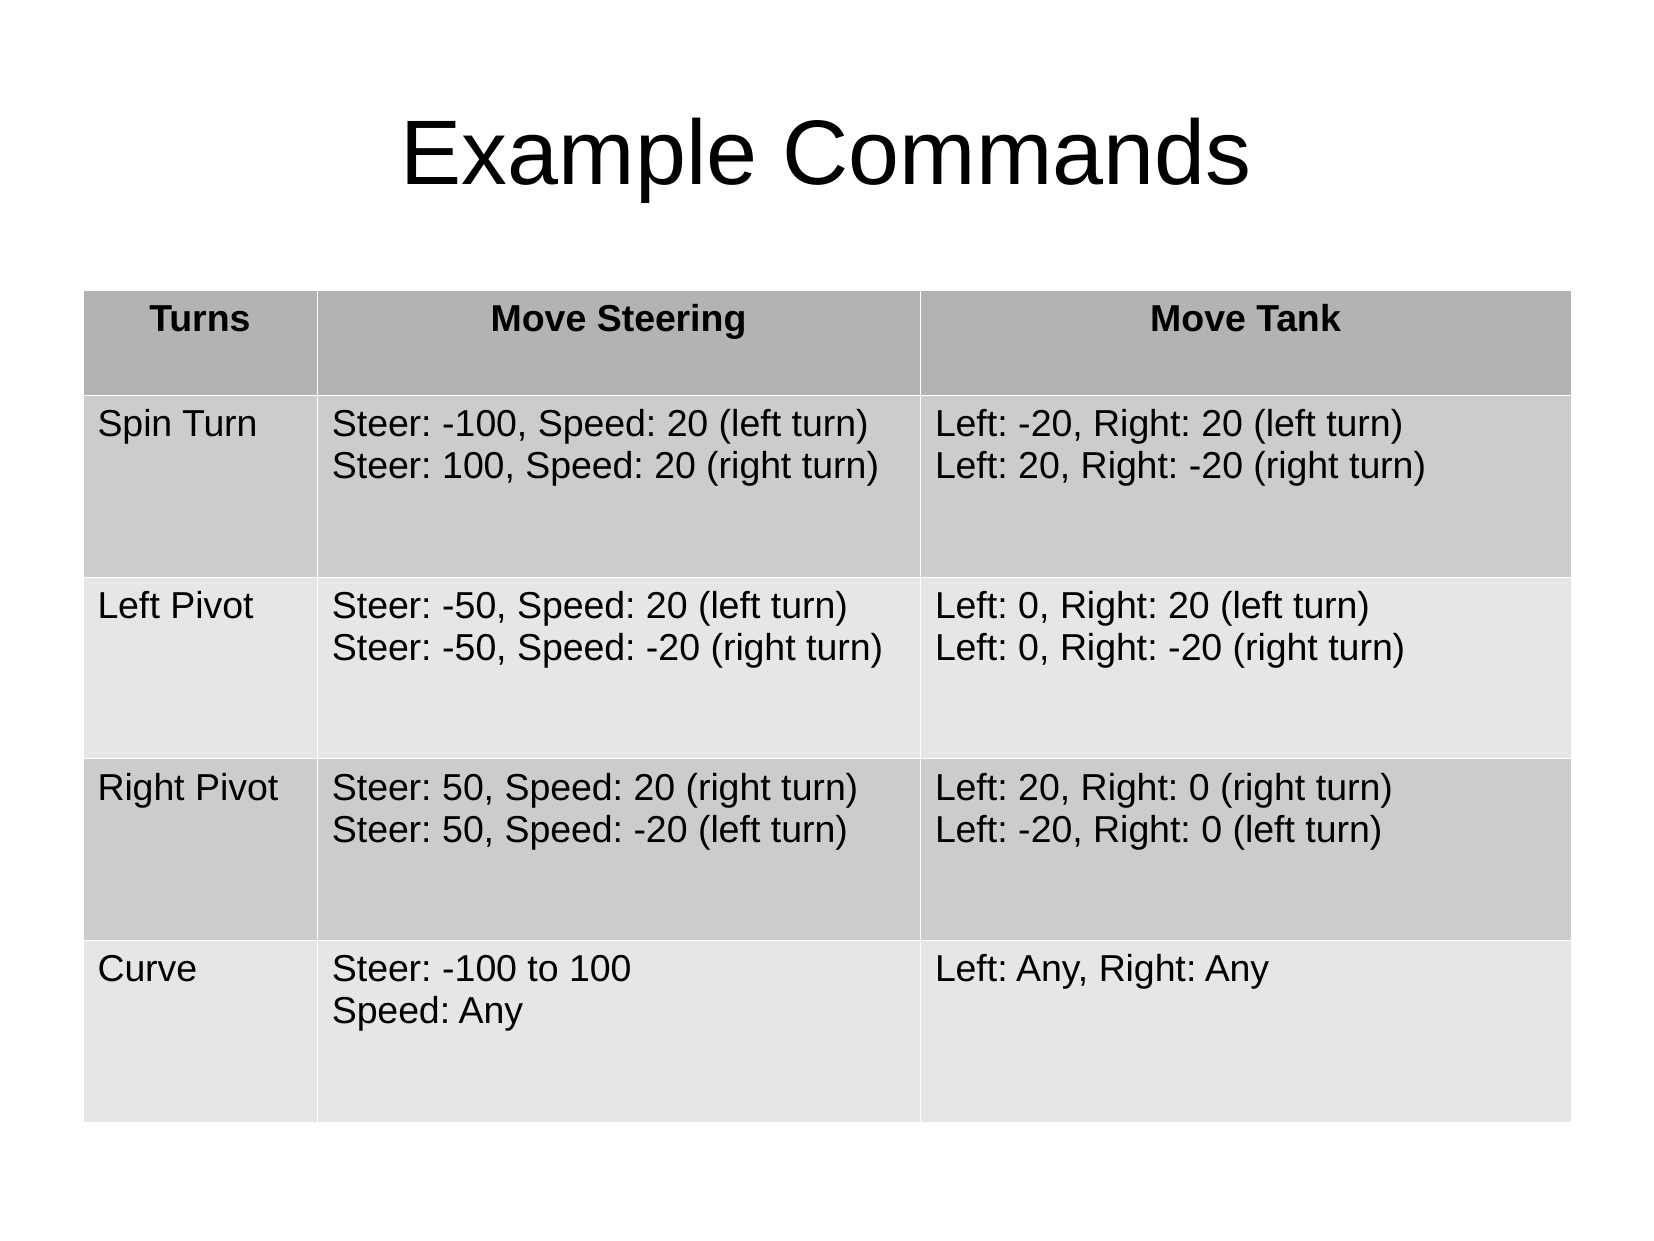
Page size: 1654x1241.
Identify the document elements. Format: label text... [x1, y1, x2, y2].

table_cell Spin Turn [84, 396, 317, 577]
table_header Turns [84, 291, 317, 395]
table_header Move Tank [921, 291, 1571, 395]
table_cell Left: 0, Right: 20 (left turn) Left: 0, Right: -20 (right turn) [921, 578, 1571, 758]
table_cell Steer: -100 to 100 Speed: Any [318, 941, 920, 1122]
table_cell Left: Any, Right: Any [921, 941, 1571, 1122]
table_cell Left: 20, Right: 0 (right turn) Left: -20, Right: 0 (left turn) [921, 759, 1571, 940]
table_cell Steer: -50, Speed: 20 (left turn) Steer: -50, Speed: -20 (right turn) [318, 578, 920, 758]
table_cell Steer: -100, Speed: 20 (left turn) Steer: 100, Speed: 20 (right turn) [318, 396, 920, 577]
table_cell Curve [84, 941, 317, 1122]
table_cell Steer: 50, Speed: 20 (right turn) Steer: 50, Speed: -20 (left turn) [318, 759, 920, 940]
table_cell Left: -20, Right: 20 (left turn) Left: 20, Right: -20 (right turn) [921, 396, 1571, 577]
table_header Move Steering [318, 291, 920, 395]
title Example Commands [82, 49, 1571, 257]
table_cell Left Pivot [84, 578, 317, 758]
table_cell Right Pivot [84, 759, 317, 940]
